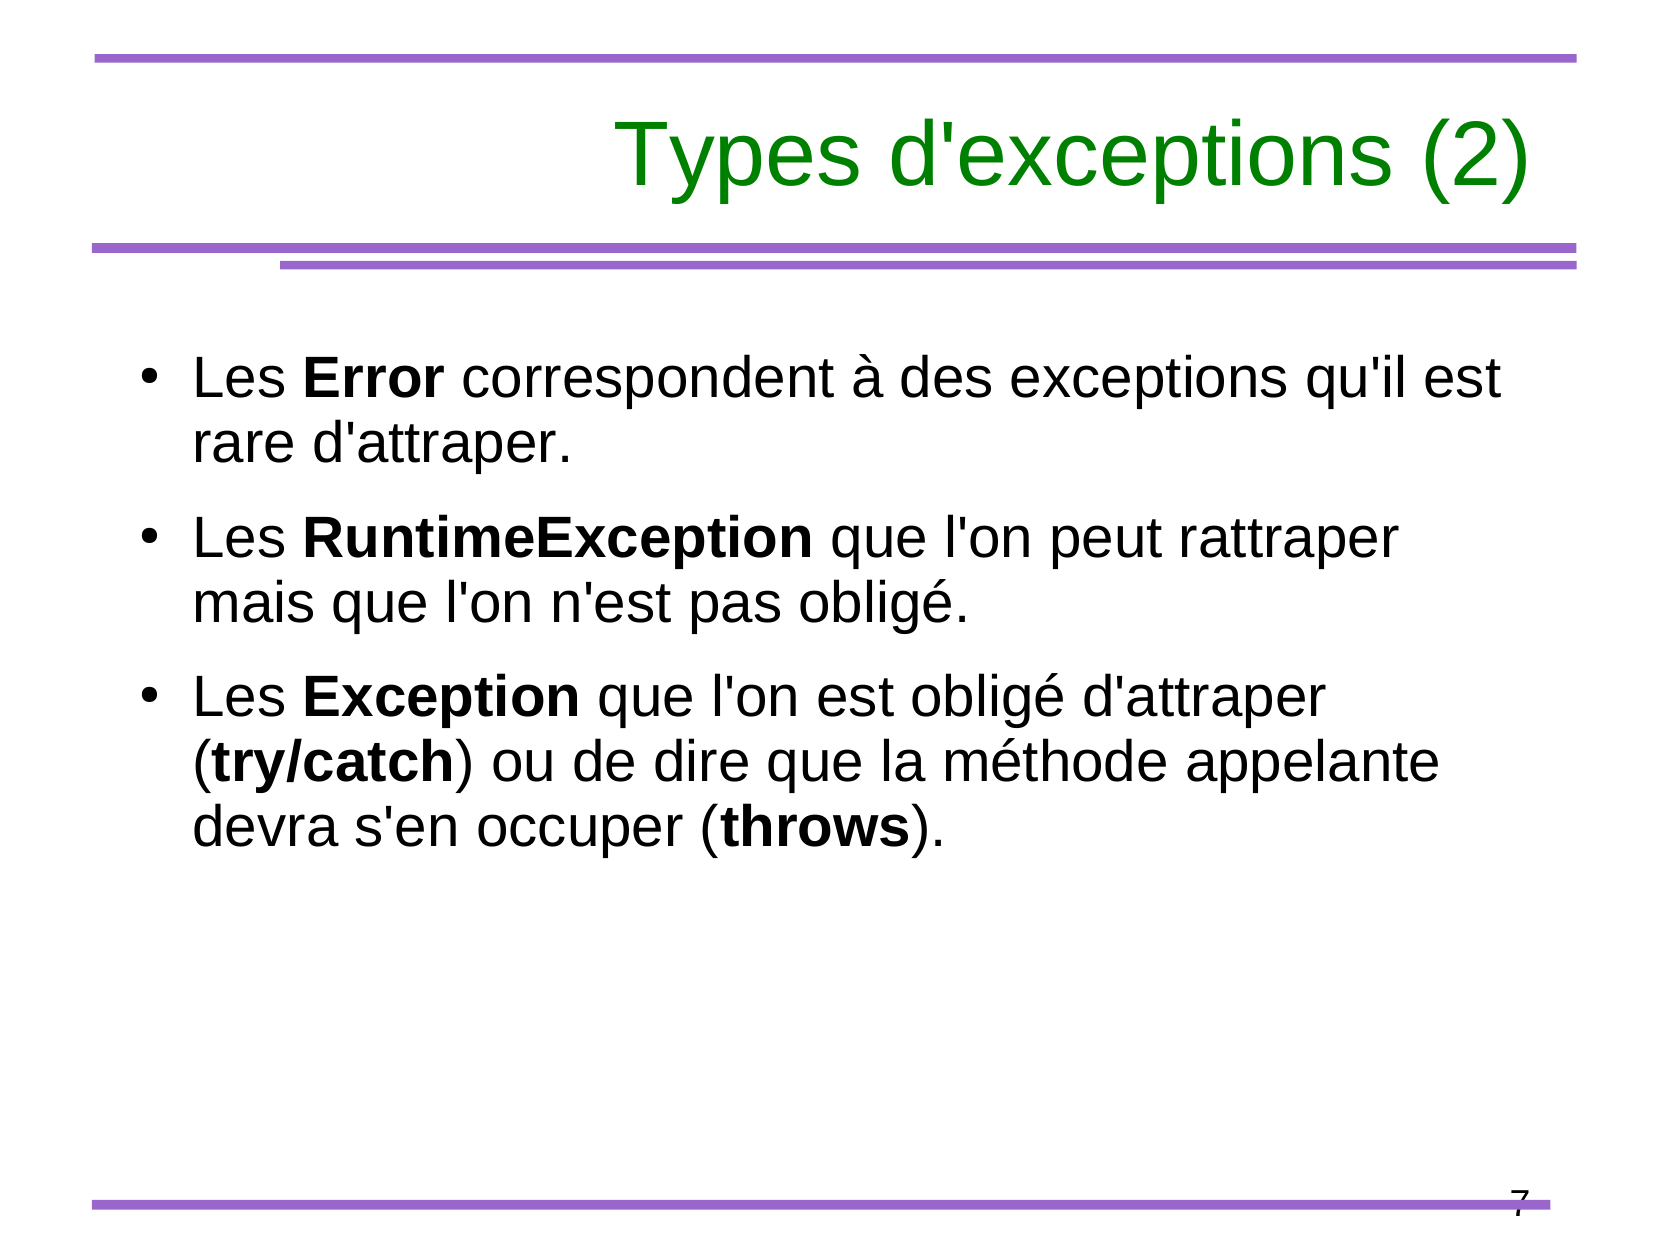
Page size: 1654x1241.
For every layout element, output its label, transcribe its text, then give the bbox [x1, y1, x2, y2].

title Types d'exceptions (2) [121, 49, 1534, 257]
list Les Error correspondent à des exceptions qu'il est rare d'attraper. Les RuntimeException que l'on peut rattraper mais que l'on n'est pas obligé. Les Exception que l'on est obligé d'attraper (try/catch) ou de dire que la méthode appelante devra s'en occuper (throws). [121, 344, 1534, 1127]
